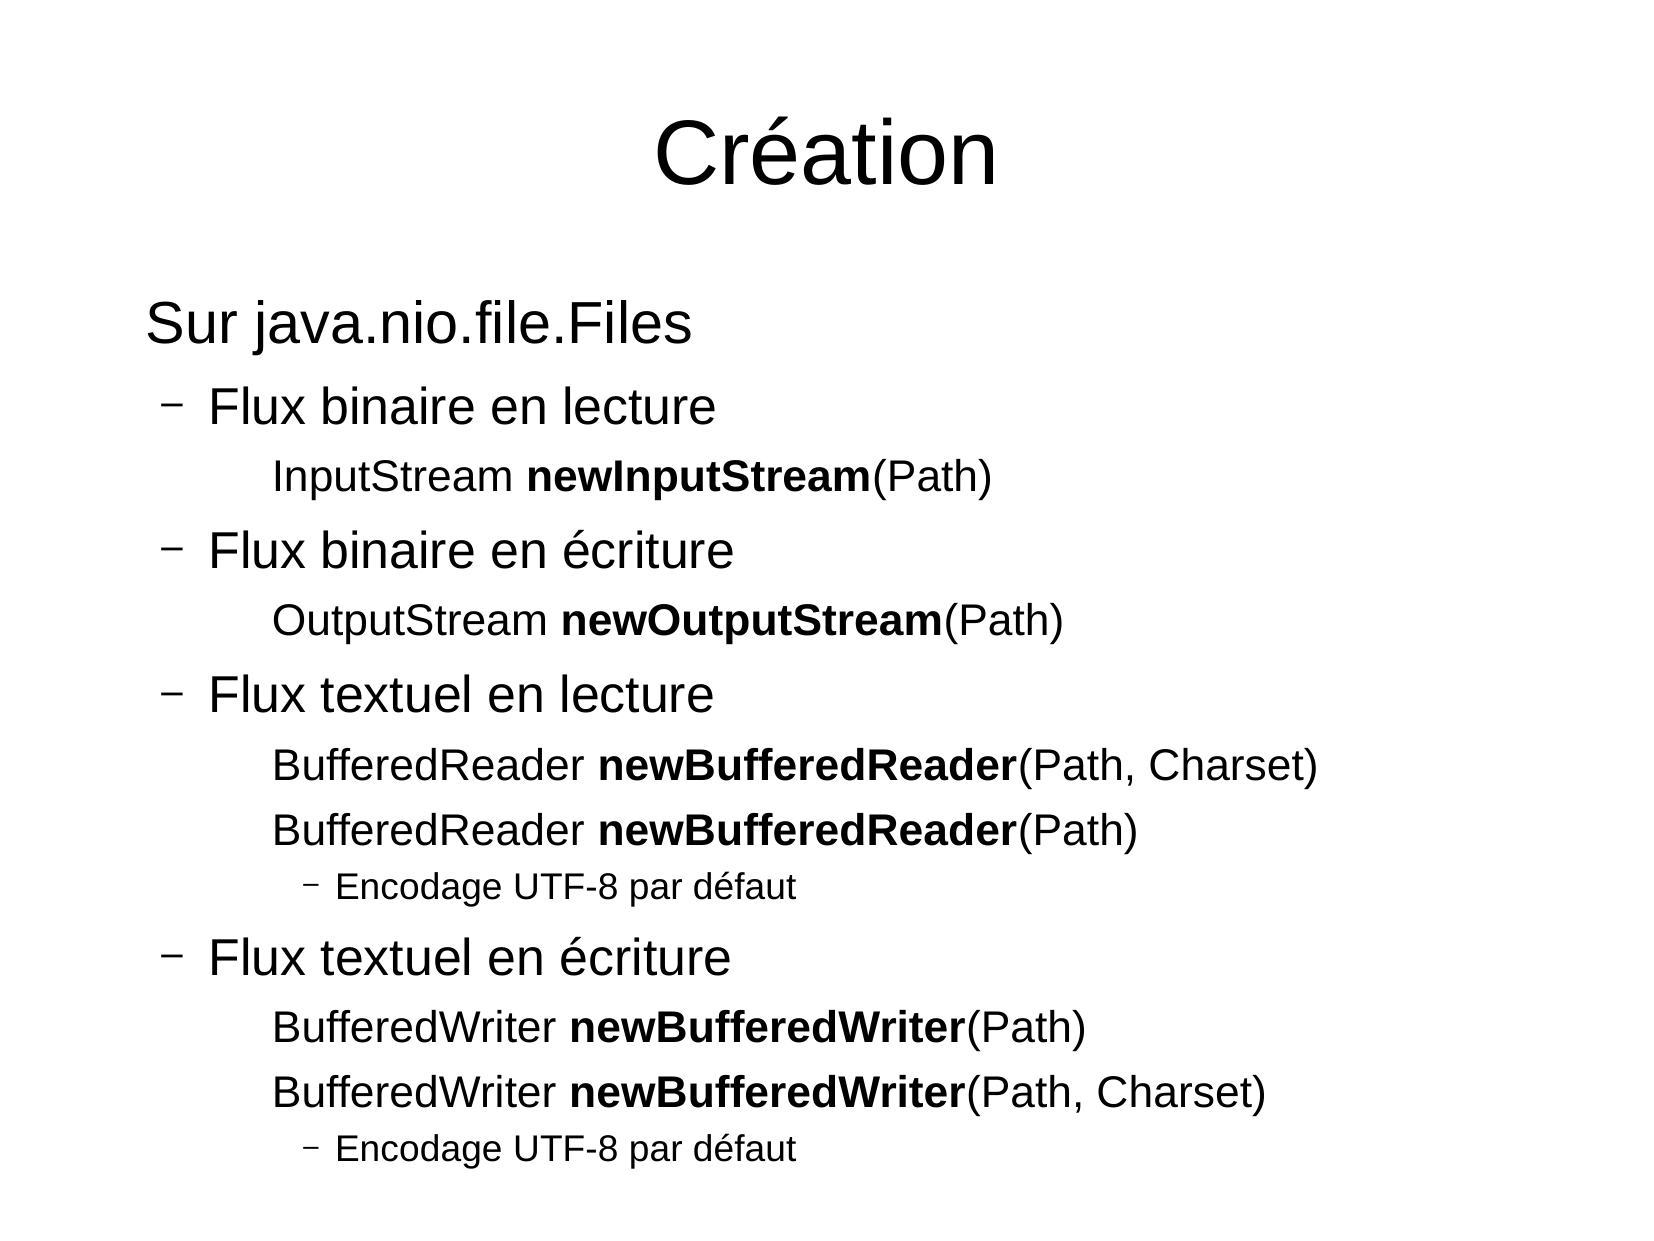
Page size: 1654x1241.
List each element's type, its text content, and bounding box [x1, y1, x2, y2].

title Création [82, 49, 1571, 257]
list Sur java.nio.file.Files Flux binaire en lecture InputStream newInputStream(Path) Flux binaire en écriture OutputStream newOutputStream(Path) Flux textuel en lecture BufferedReader newBufferedReader(Path, Charset) BufferedReader newBufferedReader(Path) Encodage UTF-8 par défaut Flux textuel en écriture BufferedWriter newBufferedWriter(Path) BufferedWriter newBufferedWriter(Path, Charset) Encodage UTF-8 par défaut [82, 290, 1571, 1171]
